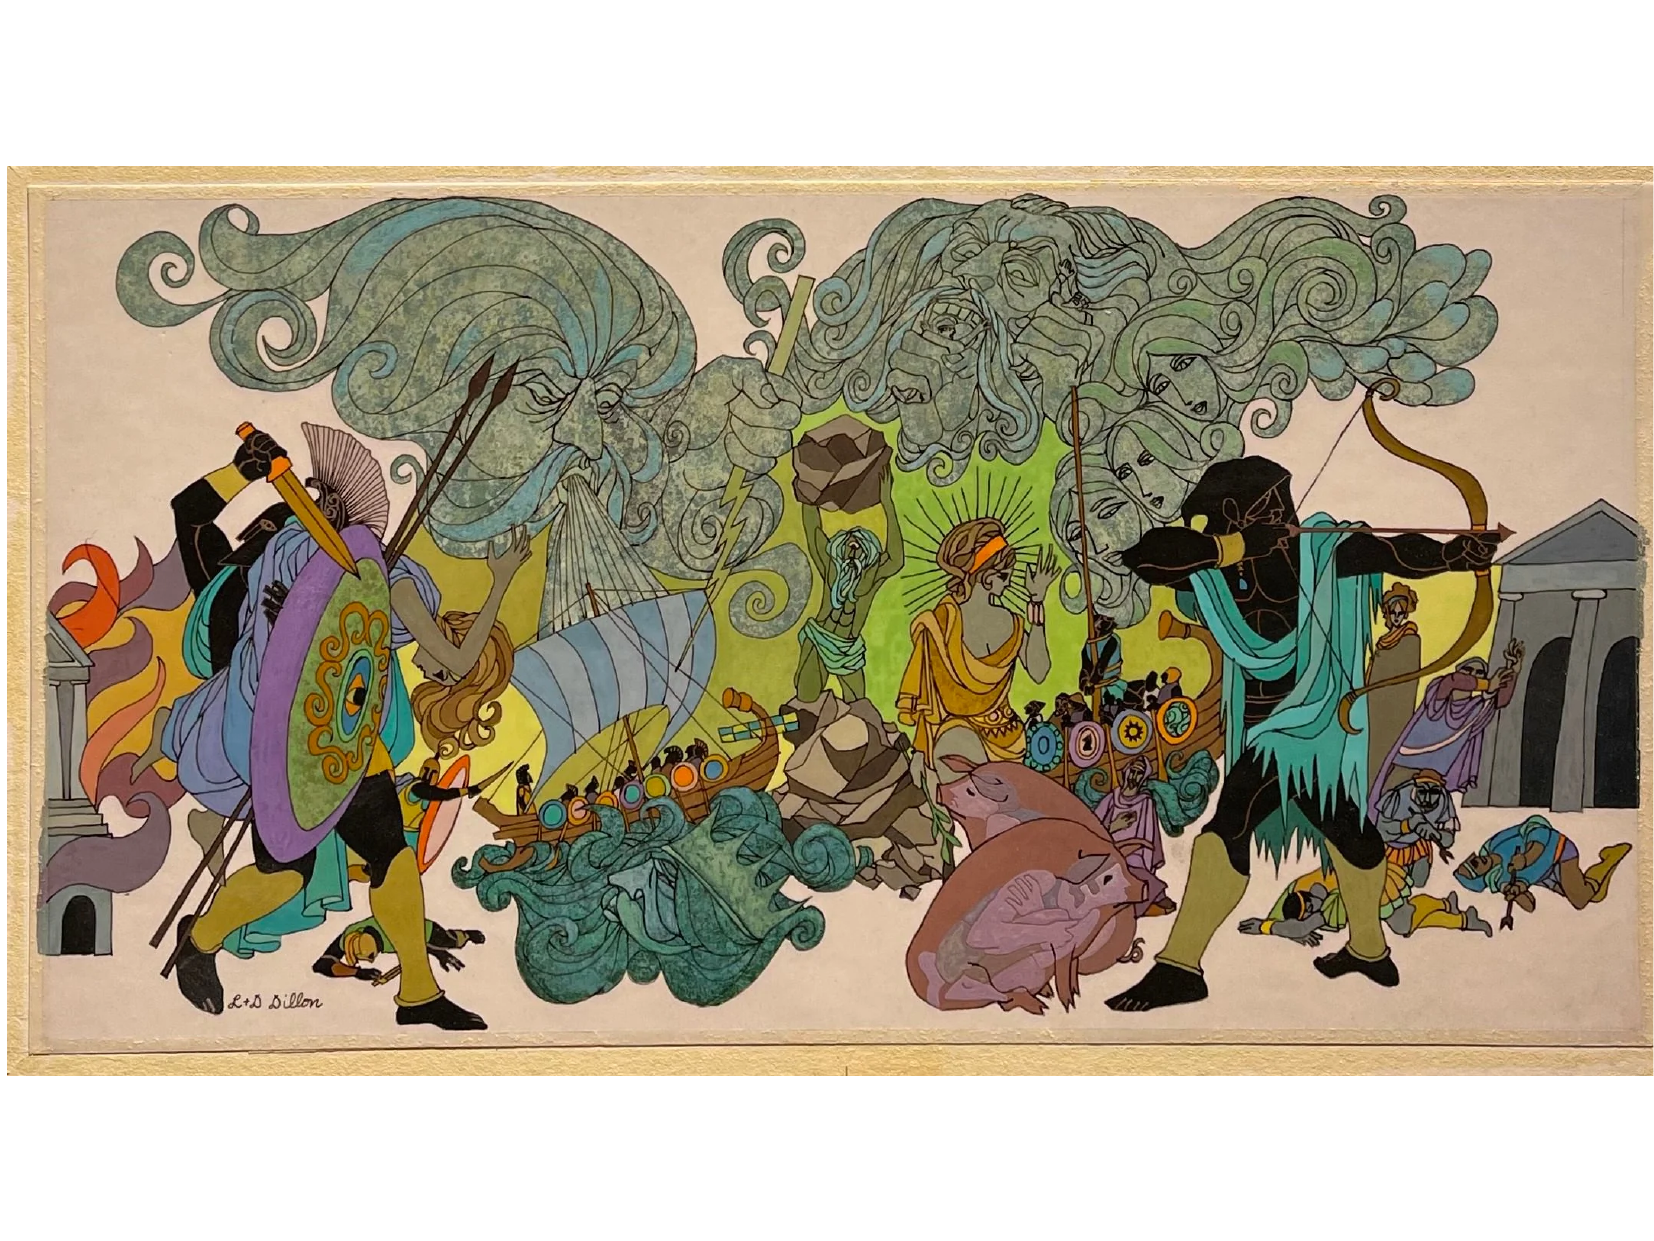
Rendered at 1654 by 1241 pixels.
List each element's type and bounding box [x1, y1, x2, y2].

picture [7, 166, 1654, 1076]
